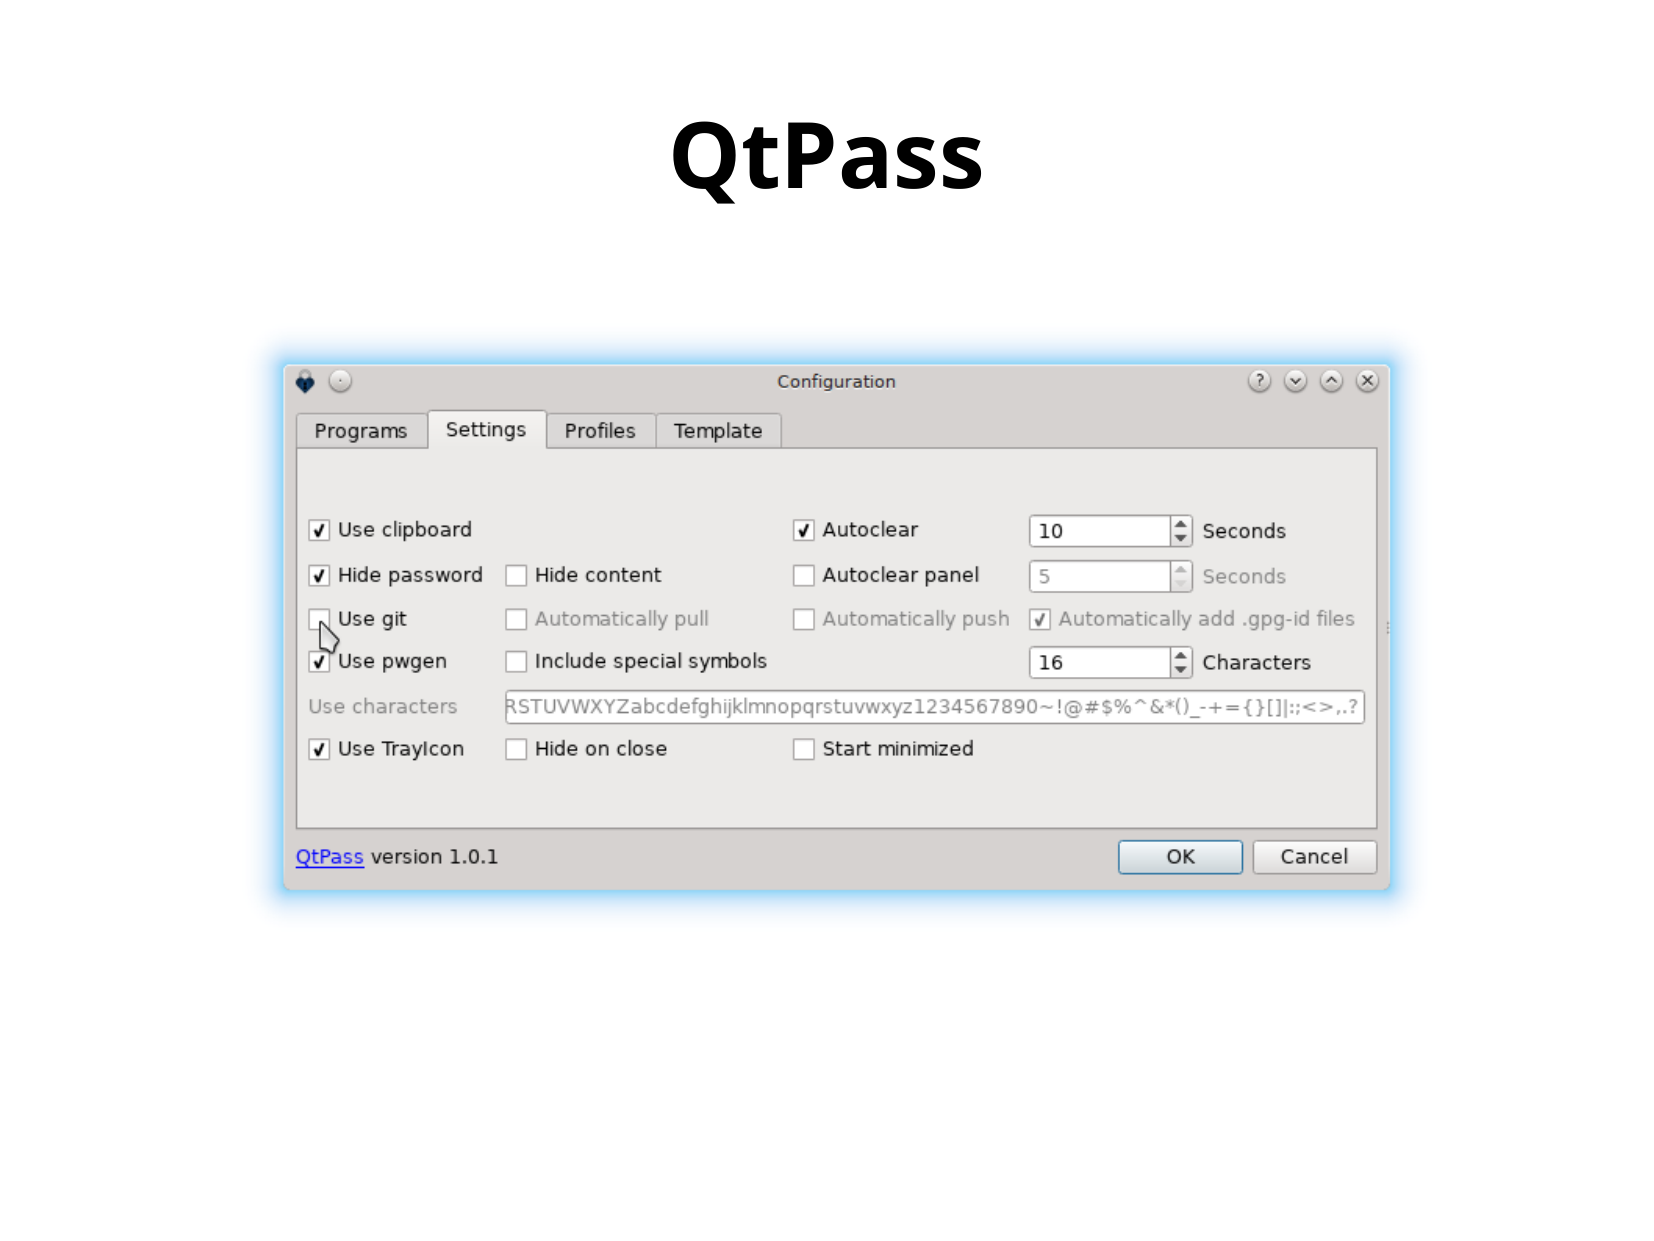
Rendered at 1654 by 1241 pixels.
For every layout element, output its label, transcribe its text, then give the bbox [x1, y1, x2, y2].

picture [221, 302, 1453, 953]
title QtPass [82, 49, 1571, 257]
